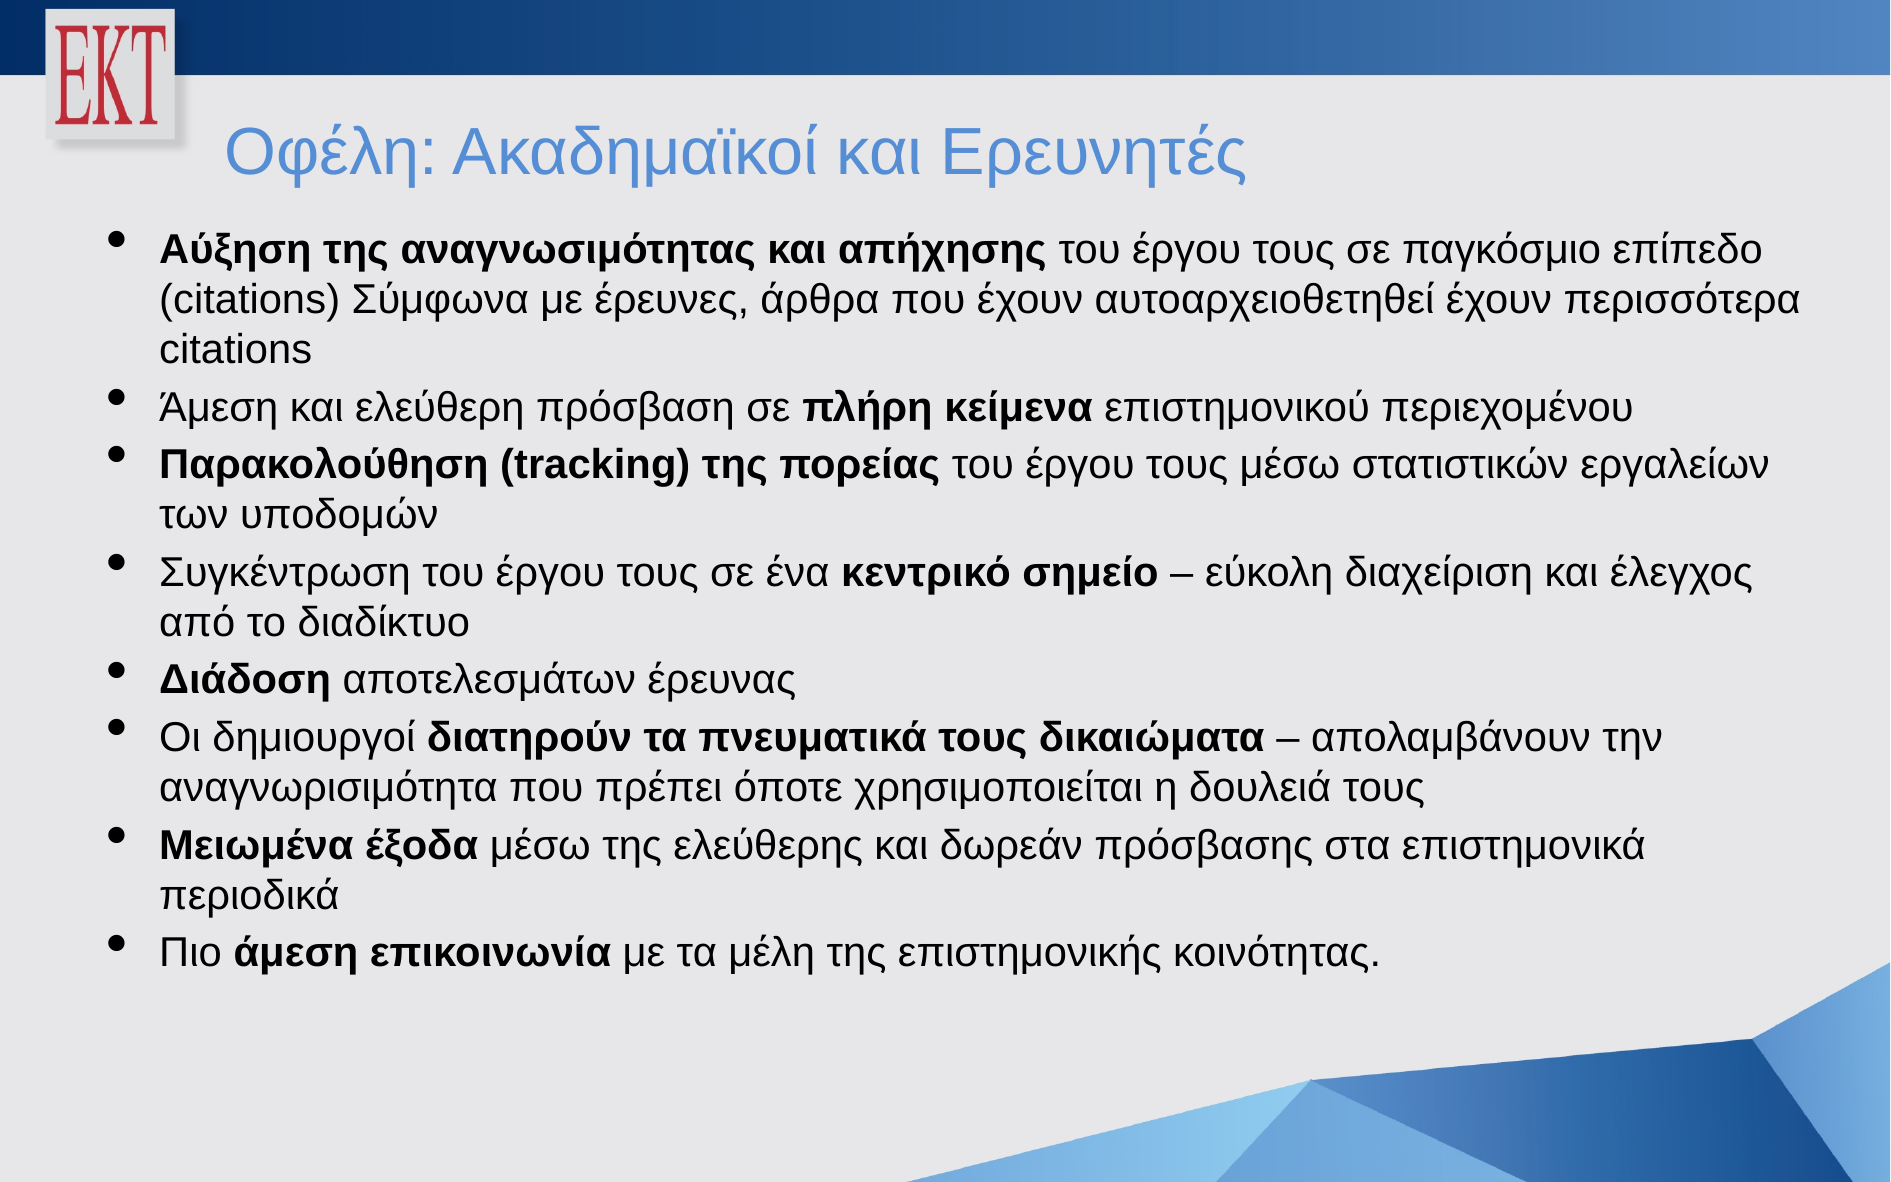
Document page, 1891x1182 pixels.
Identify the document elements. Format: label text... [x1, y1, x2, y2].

list Αύξηση της αναγνωσιμότητας και απήχησης του έργου τους σε παγκόσμιο επίπεδο (citations) Σύμφωνα με έρευνες, άρθρα που έχουν αυτοαρχειοθετηθεί έχουν περισσότερα citations Άμεση και ελεύθερη πρόσβαση σε πλήρη κείμενα επιστημονικού περιεχομένου Παρακολούθηση (tracking) της πορείας του έργου τους μέσω στατιστικών εργαλείων των υποδομών Συγκέντρωση του έργου τους σε ένα κεντρικό σημείο – εύκολη διαχείριση και έλεγχος από το διαδίκτυο Διάδοση αποτελεσμάτων έρευνας Οι δημιουργοί διατηρούν τα πνευματικά τους δικαιώματα – απολαμβάνουν την αναγνωρισιμότητα που πρέπει όποτε χρησιμοποιείται η δουλειά τους Μειωμένα έξοδα μέσω της ελεύθερης και δωρεάν πρόσβασης στα επιστημονικά περιοδικά Πιο άμεση επικοινωνία με τα μέλη της επιστημονικής κοινότητας. [70, 212, 1843, 1016]
title Οφέλη: Ακαδημαϊκοί και Ερευνητές [224, 118, 1607, 178]
picture [0, 0, 1891, 1182]
